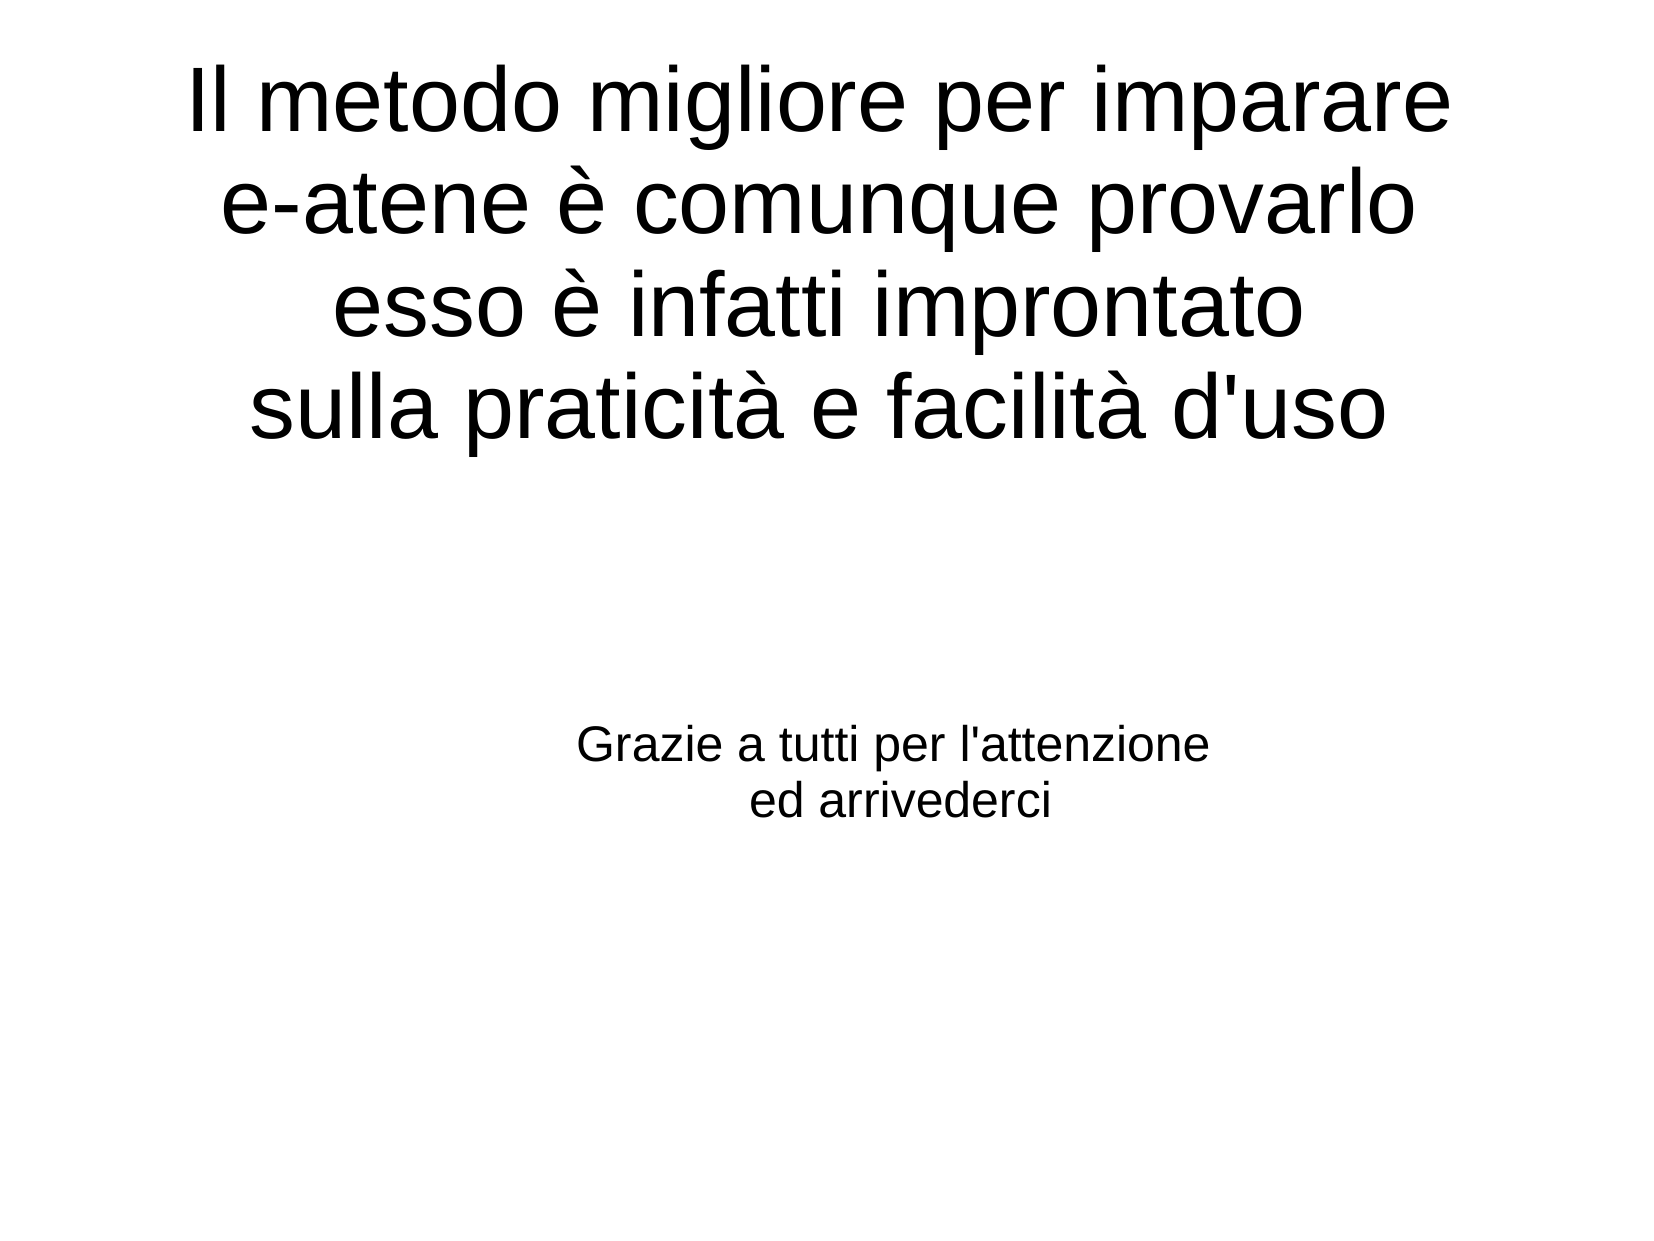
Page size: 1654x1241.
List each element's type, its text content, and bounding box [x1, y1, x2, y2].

title Il metodo migliore per imparare e-atene è comunque provarlo esso è infatti improntato sulla praticità e facilità d'uso [88, 48, 1577, 562]
text_box Grazie a tutti per l'attenzione ed arrivederci [531, 708, 1270, 835]
